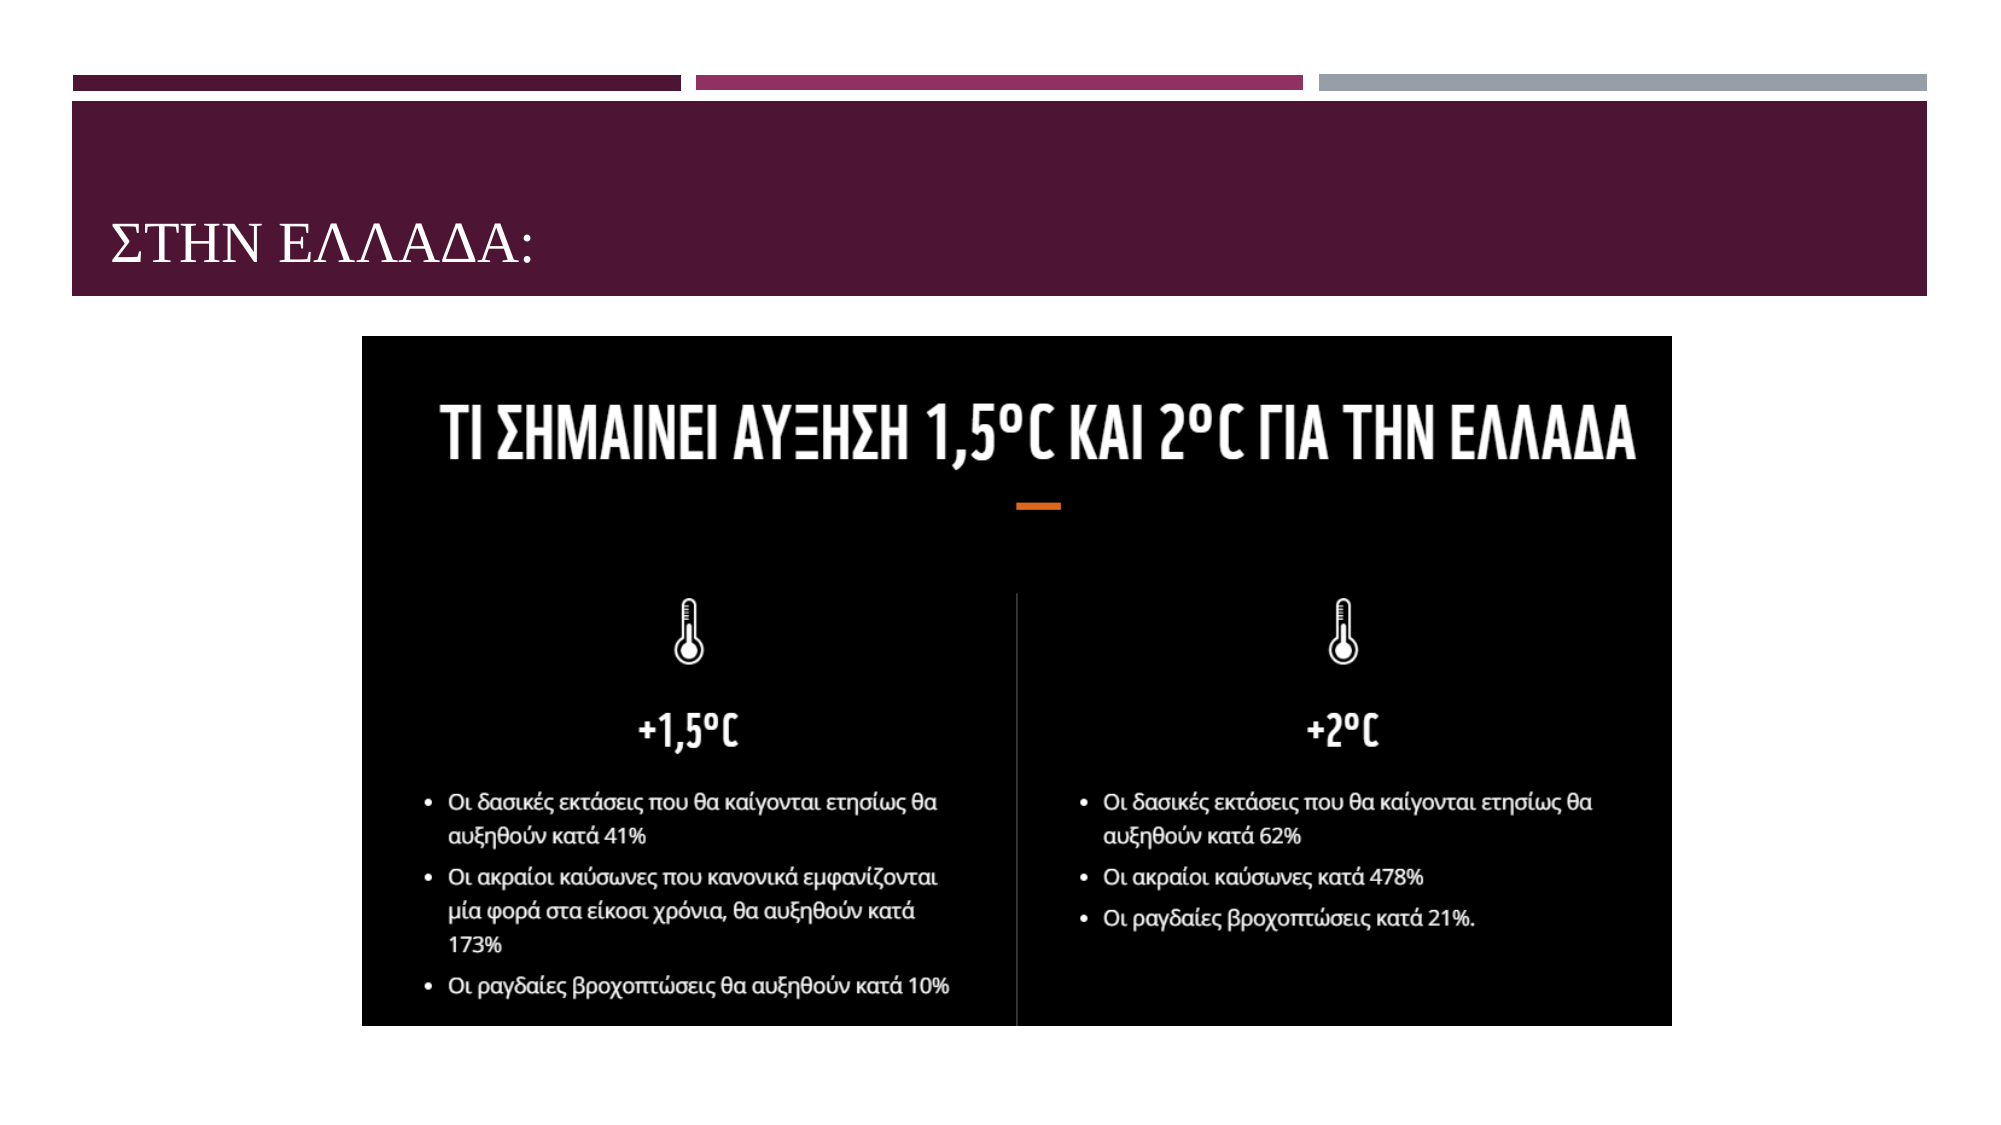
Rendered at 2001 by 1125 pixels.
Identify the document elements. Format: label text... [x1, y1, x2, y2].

title ΣΤΗΝ ΕΛΛΑΔΑ: [95, 115, 1905, 282]
picture [362, 336, 1672, 1026]
